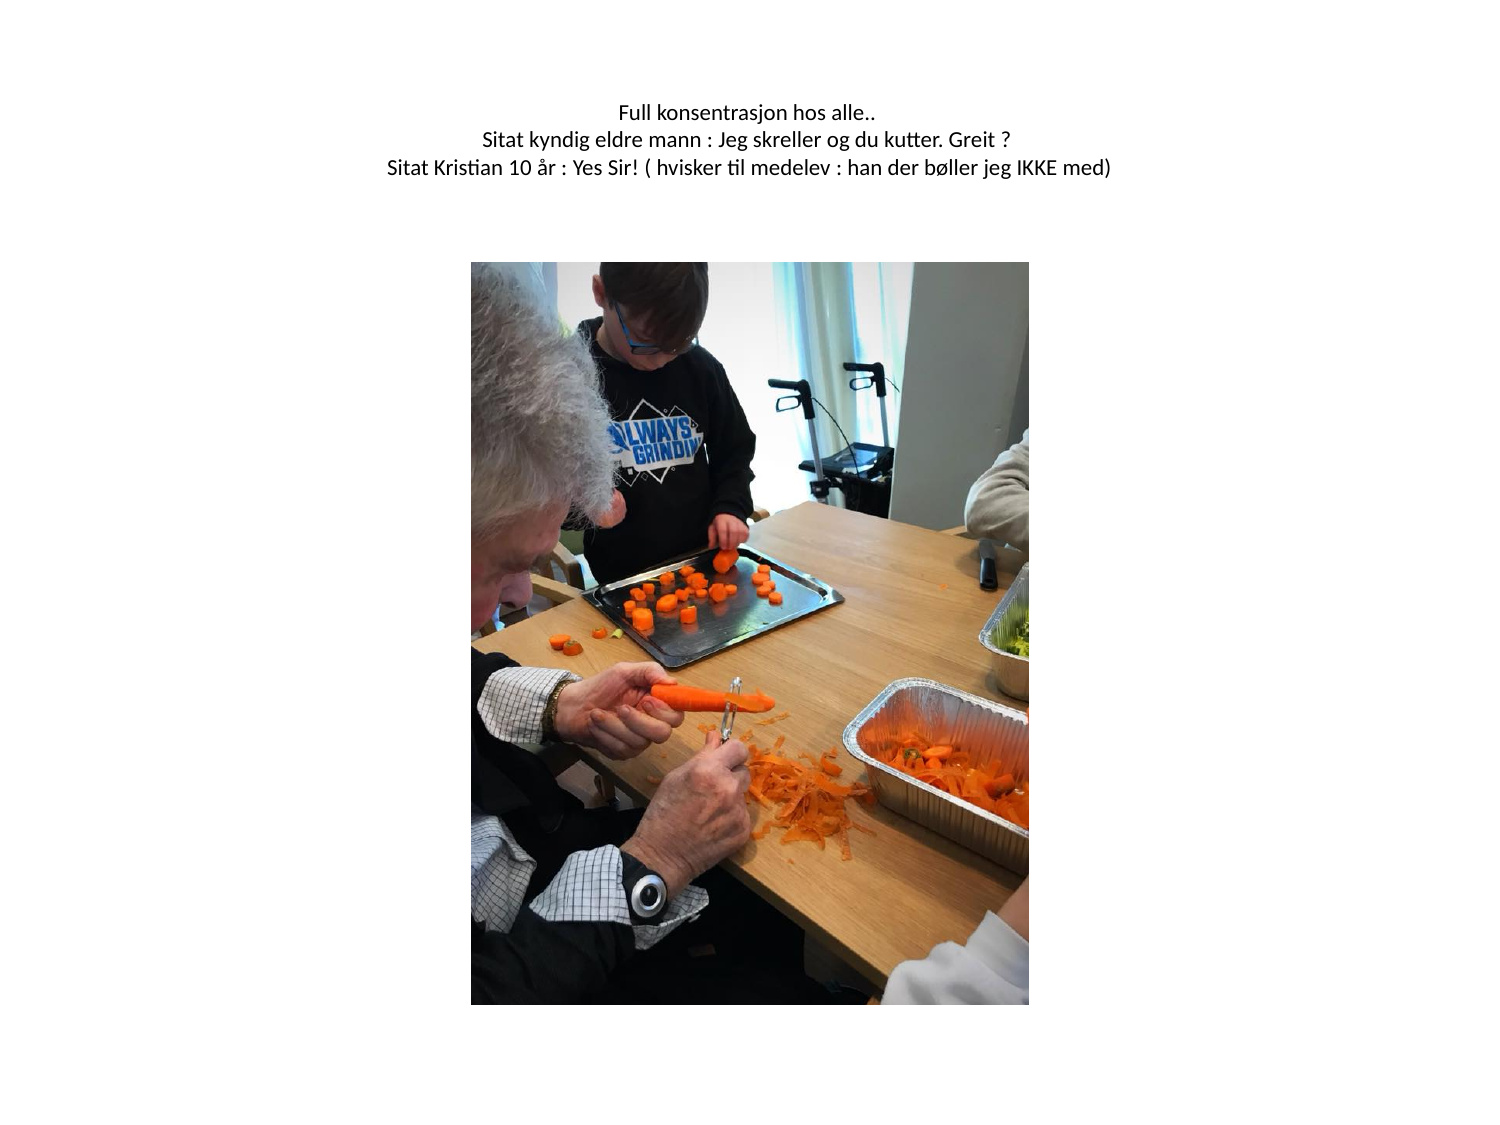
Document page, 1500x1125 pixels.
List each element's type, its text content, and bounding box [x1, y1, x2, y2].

picture [471, 262, 1029, 1005]
title Full konsentrasjon hos alle.. Sitat kyndig eldre mann : Jeg skreller og du kutter. Greit ? Sitat Kristian 10 år : Yes Sir! ( hvisker til medelev : han der bøller jeg IKKE med) [75, 45, 1426, 233]
